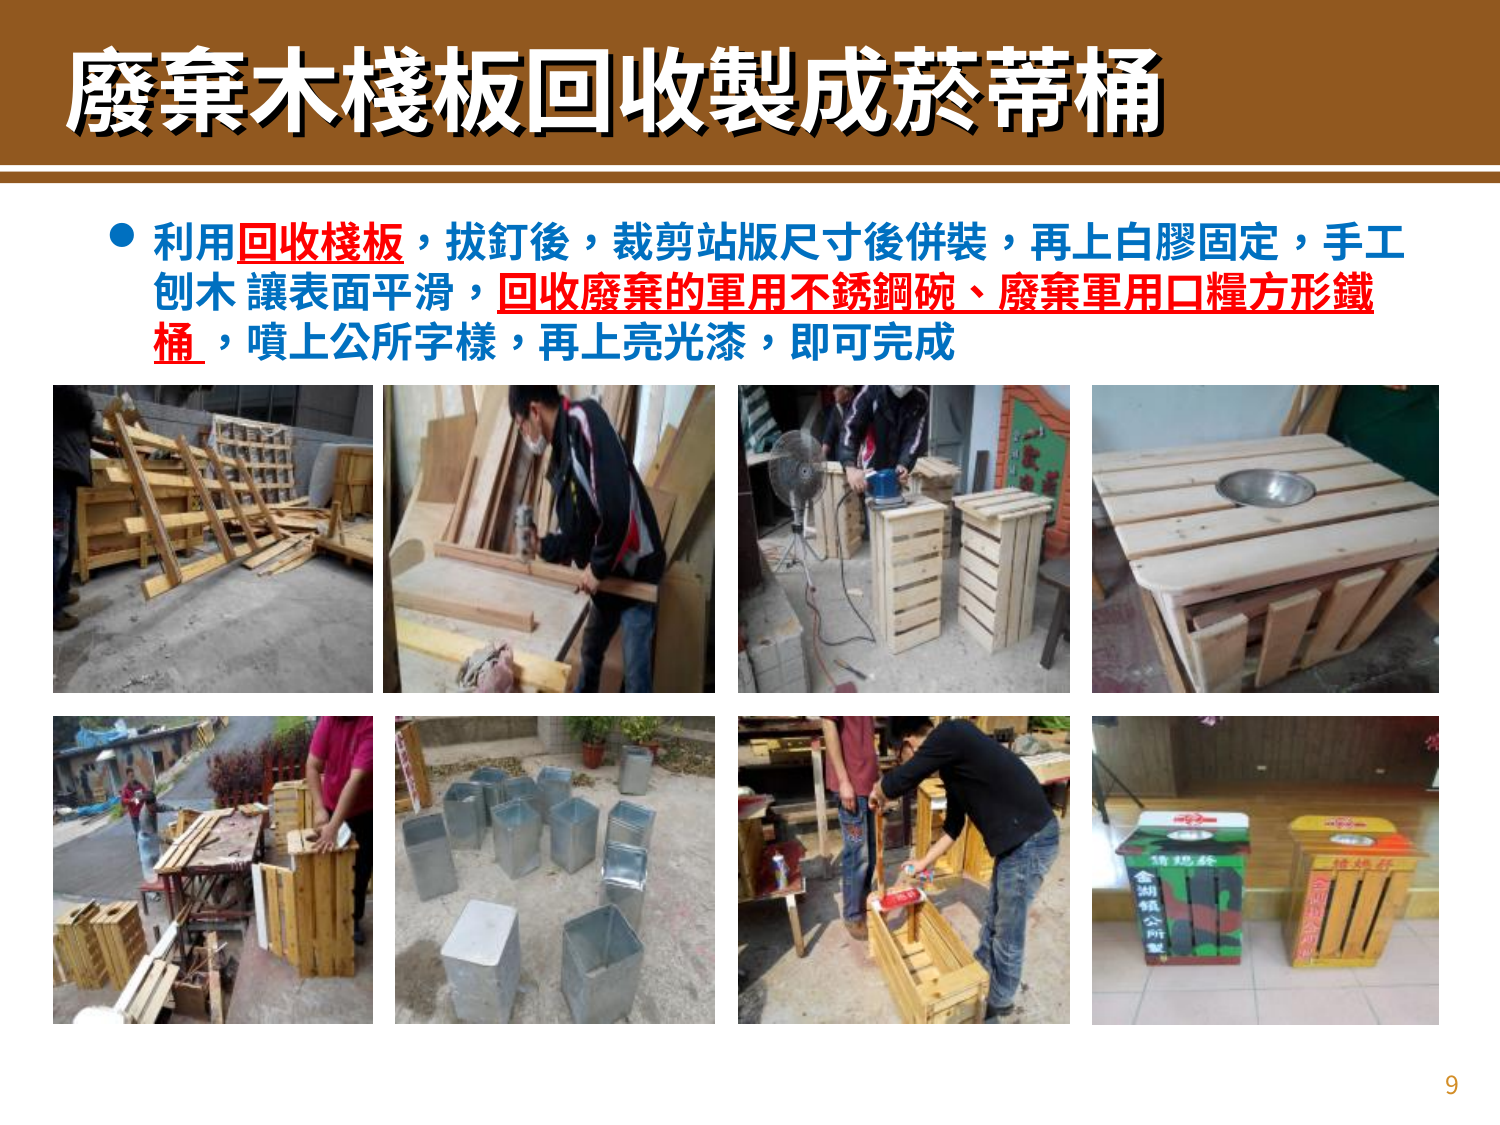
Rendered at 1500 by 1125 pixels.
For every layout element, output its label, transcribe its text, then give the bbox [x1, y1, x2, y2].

picture [738, 716, 1070, 1024]
picture [395, 716, 715, 1024]
list 利用回收棧板，拔釘後，裁剪站版尺寸後併裝，再上白膠固定，手工刨木 讓表面平滑，回收廢棄的軍用不銹鋼碗、廢棄軍用口糧方形鐵桶 ，噴上公所字樣，再上亮光漆，即可完成 [50, 207, 1424, 457]
picture [383, 385, 715, 693]
picture [1092, 385, 1439, 693]
text_box <編號> [1350, 1061, 1475, 1103]
title 廢棄木棧板回收製成菸蒂桶 [50, 19, 1476, 157]
picture [1092, 716, 1439, 1025]
picture [53, 716, 373, 1024]
picture [53, 385, 373, 693]
picture [738, 385, 1070, 693]
